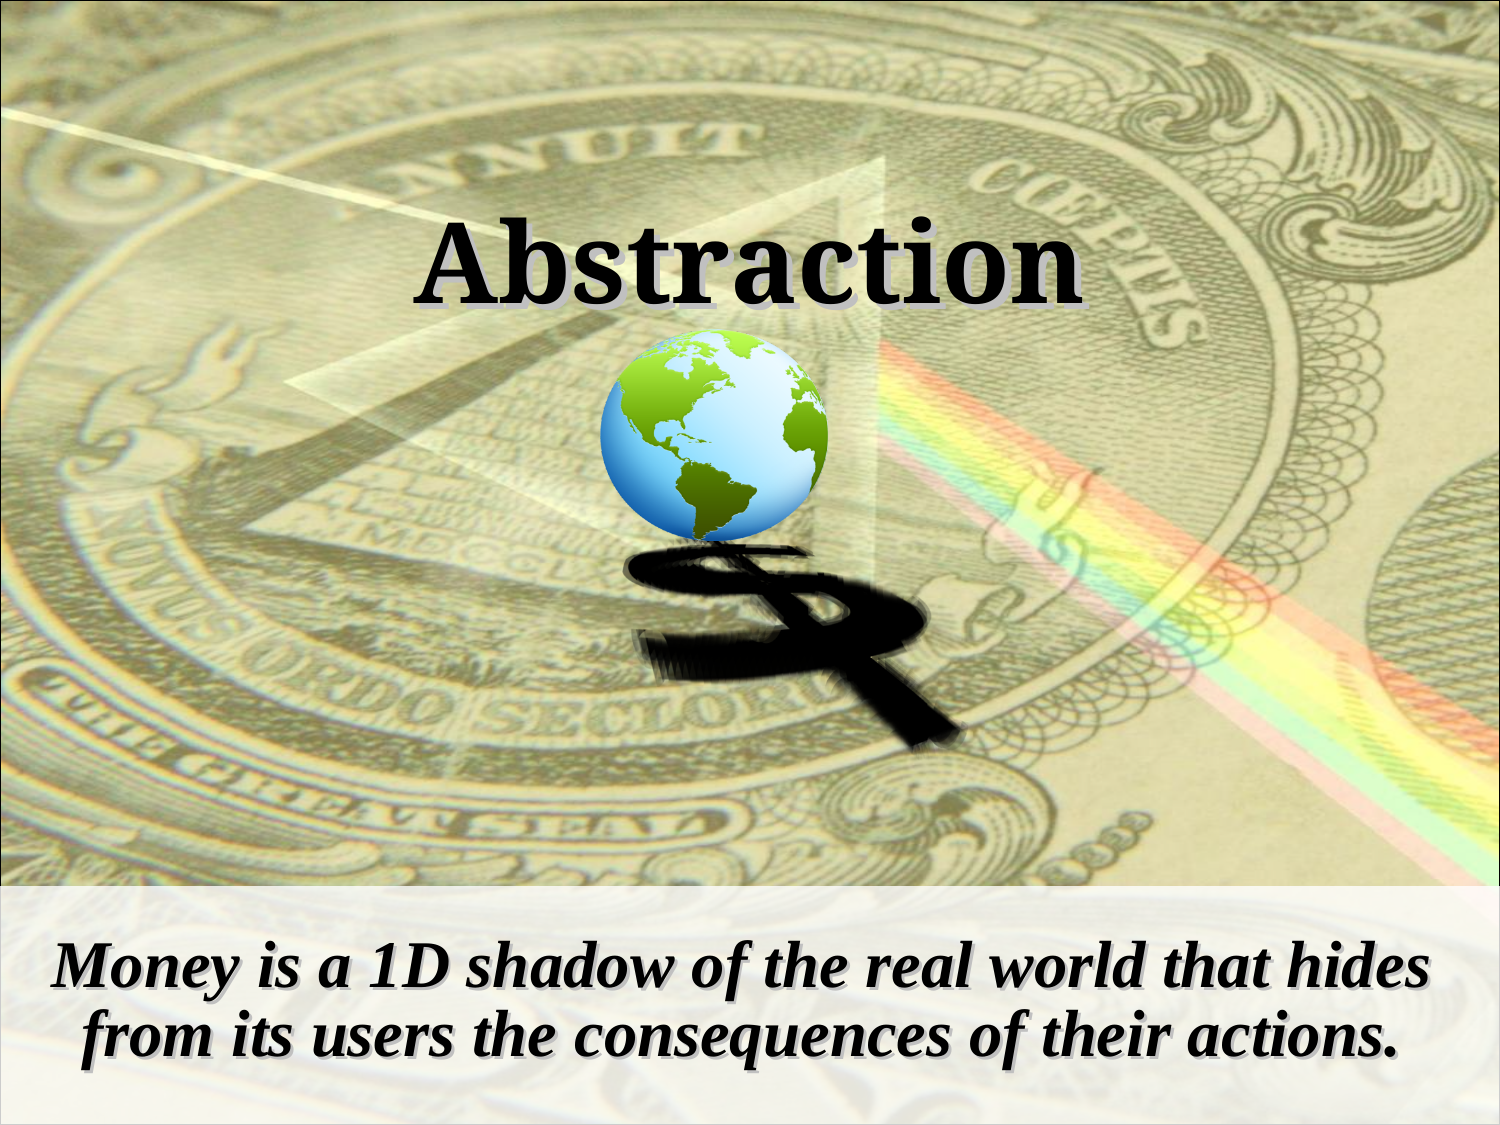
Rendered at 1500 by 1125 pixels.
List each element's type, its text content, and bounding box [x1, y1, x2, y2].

text_box [0, 0, 1500, 160]
text_box Money is a 1D shadow of the real world that hides from its users the consequences of their actions. [29, 924, 1456, 1066]
picture [600, 329, 975, 789]
text_box [0, 356, 1500, 1125]
text_box Abstraction [0, 160, 1500, 356]
